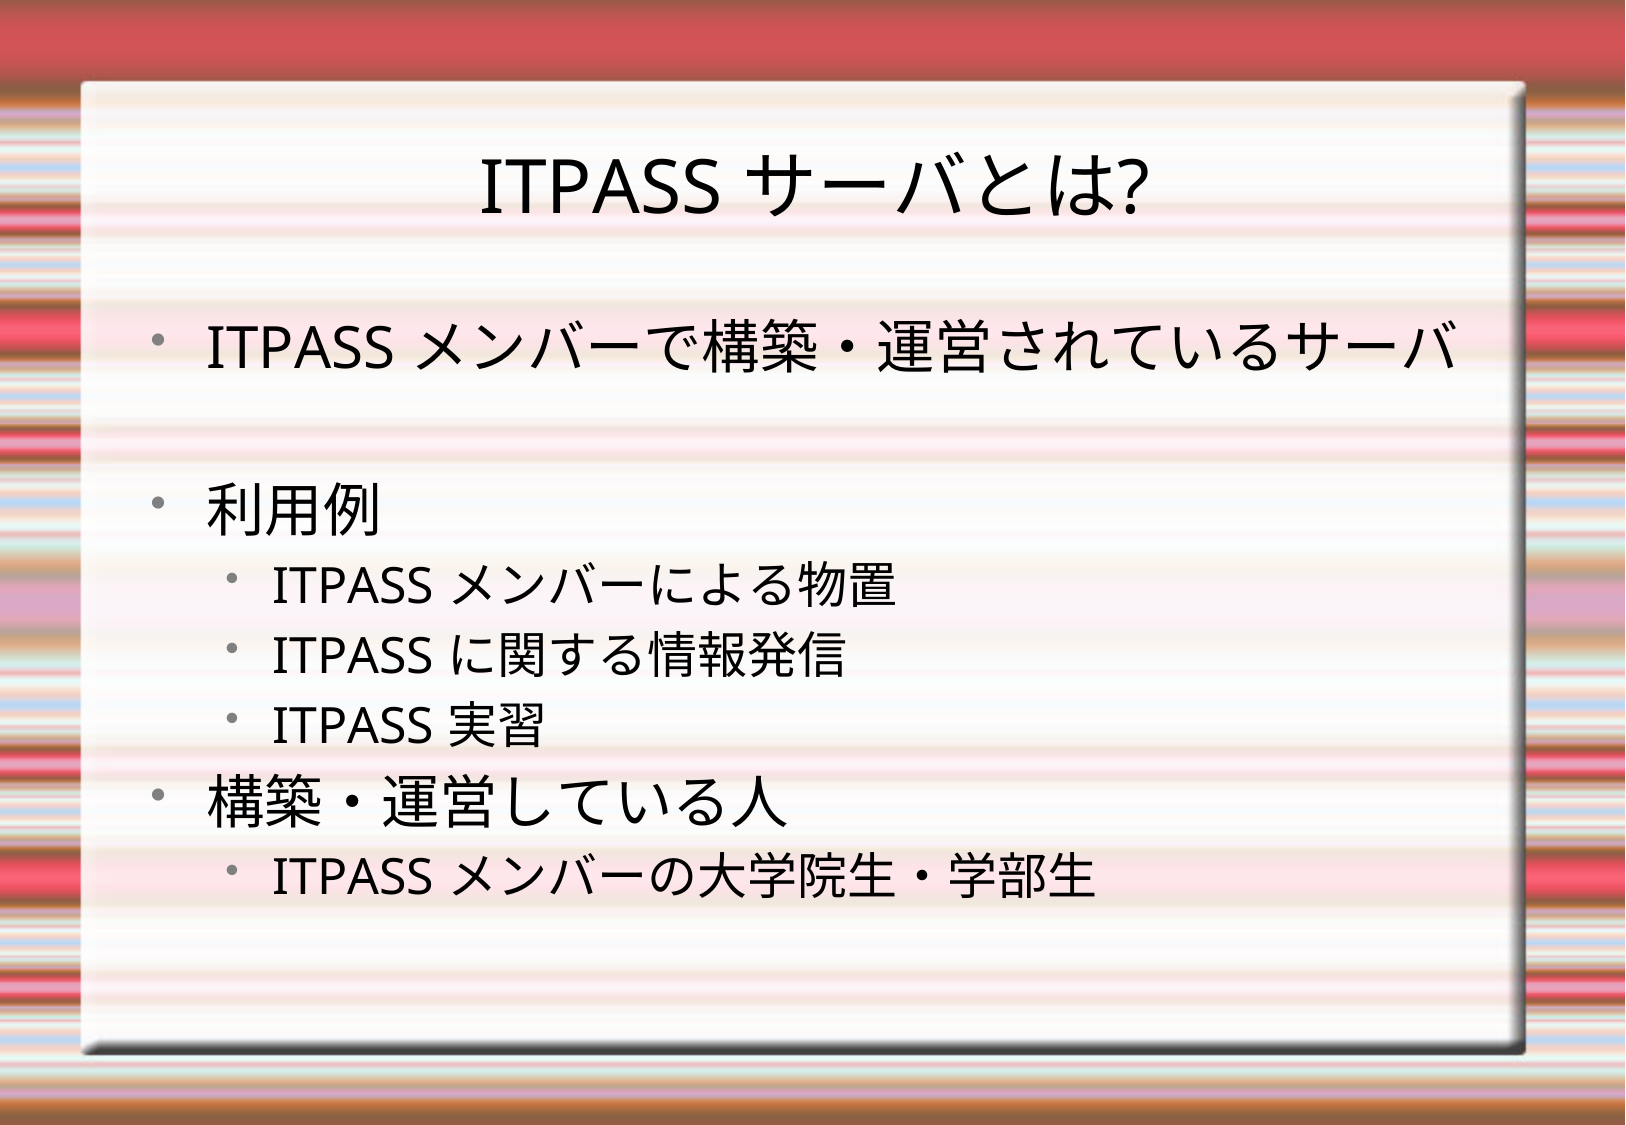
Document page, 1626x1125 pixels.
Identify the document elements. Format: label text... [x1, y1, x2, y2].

list ITPASS メンバーで構築・運営されているサーバ 利用例 ITPASS メンバーによる物置 ITPASS に関する情報発信 ITPASS 実習 構築・運営している人 ITPASS メンバーの大学院生・学部生 [135, 302, 1494, 1041]
title ITPASS サーバとは? [135, 90, 1494, 278]
picture [0, 0, 1625, 1125]
